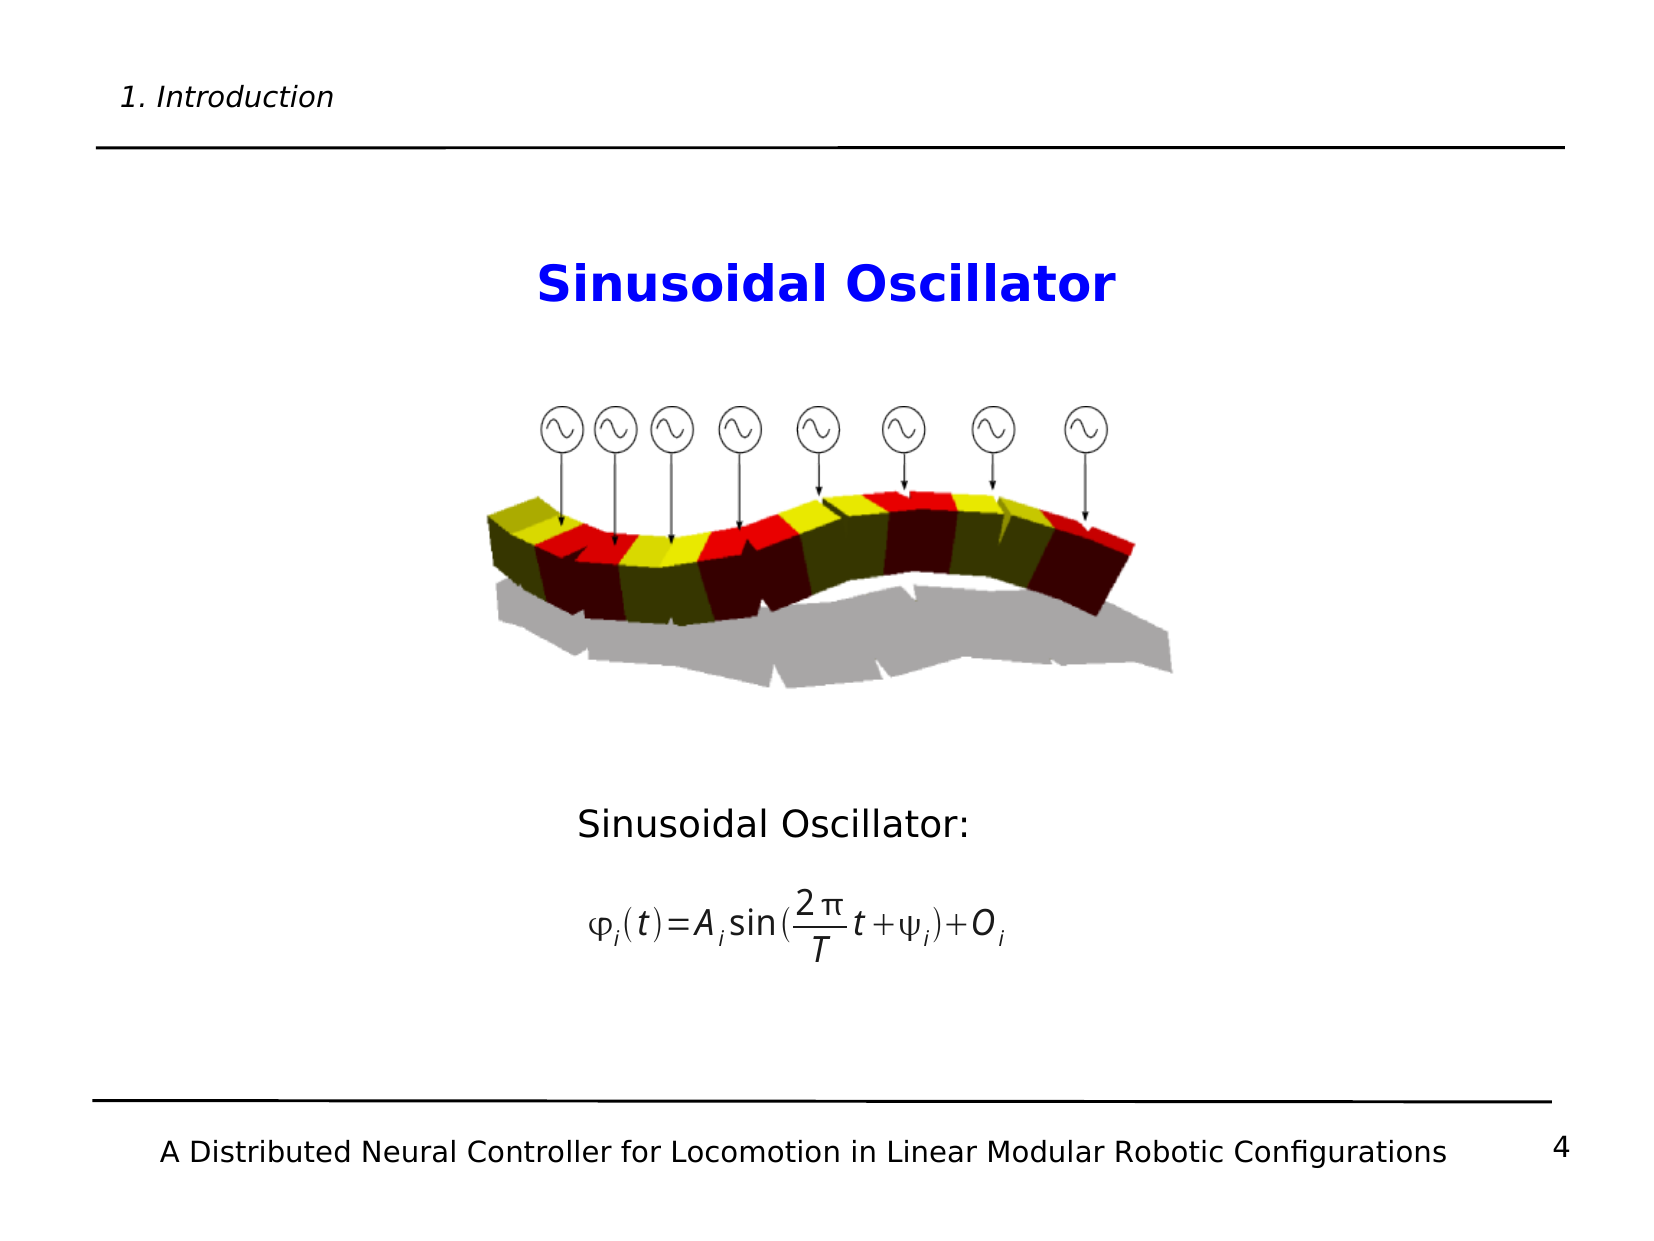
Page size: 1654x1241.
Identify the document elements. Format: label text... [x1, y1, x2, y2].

picture [461, 406, 1195, 709]
text_box 1. Introduction [104, 72, 350, 122]
text_box Sinusoidal Oscillator [521, 247, 1132, 323]
text_box Sinusoidal Oscillator: [549, 795, 986, 854]
chart [579, 881, 1012, 972]
text_box A Distributed Neural Controller for Locomotion in Linear Modular Robotic Configurations [145, 1127, 1464, 1177]
